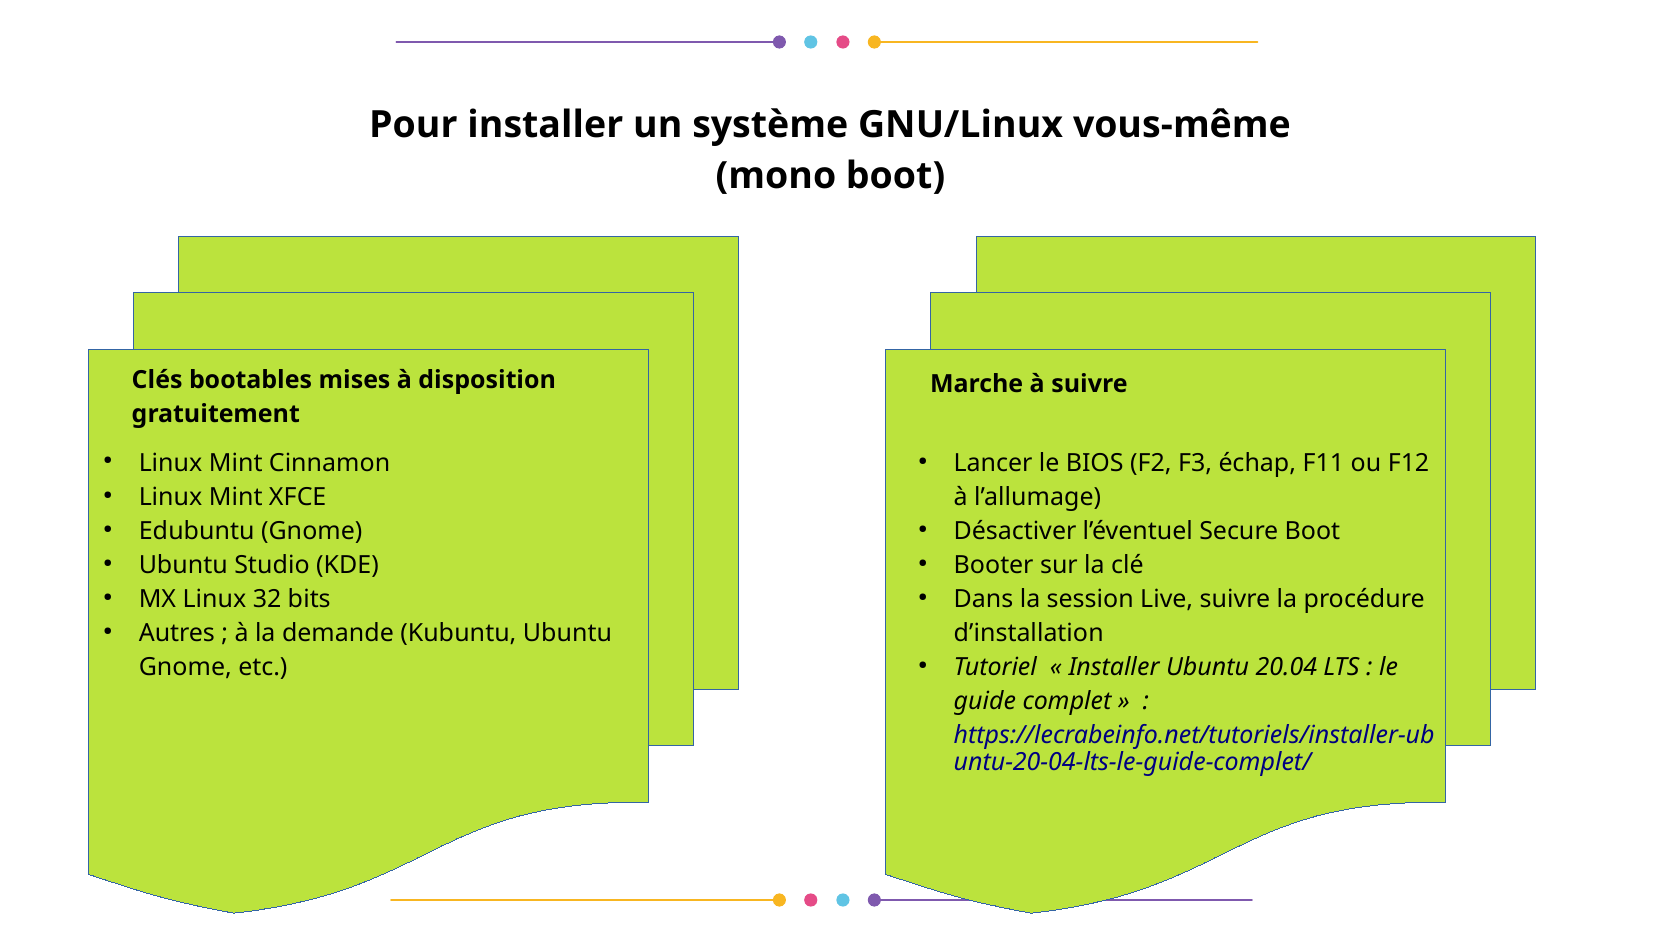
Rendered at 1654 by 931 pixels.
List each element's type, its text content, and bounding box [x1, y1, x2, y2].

text_box Pour installer un système GNU/Linux vous-même (mono boot) [354, 89, 1329, 207]
text_box Marche à suivre [915, 358, 1447, 408]
text_box [88, 236, 739, 746]
text_box Lancer le BIOS (F2, F3, échap, F11 ou F12 à l’allumage) Désactiver l’éventuel Secure Boot Booter sur la clé Dans la session Live, suivre la procédure d’installation Tutoriel « Installer Ubuntu 20.04 LTS : le guide complet » : https://lecrabeinfo.net/tutoriels/installer-ubuntu-20-04-lts-le-guide-complet/ [903, 437, 1465, 929]
text_box [885, 236, 1536, 880]
text_box Clés bootables mises à disposition gratuitement [116, 354, 621, 437]
text_box Linux Mint Cinnamon Linux Mint XFCE Edubuntu (Gnome) Ubuntu Studio (KDE) MX Linux 32 bits Autres ; à la demande (Kubuntu, Ubuntu Gnome, etc.) [88, 437, 650, 929]
